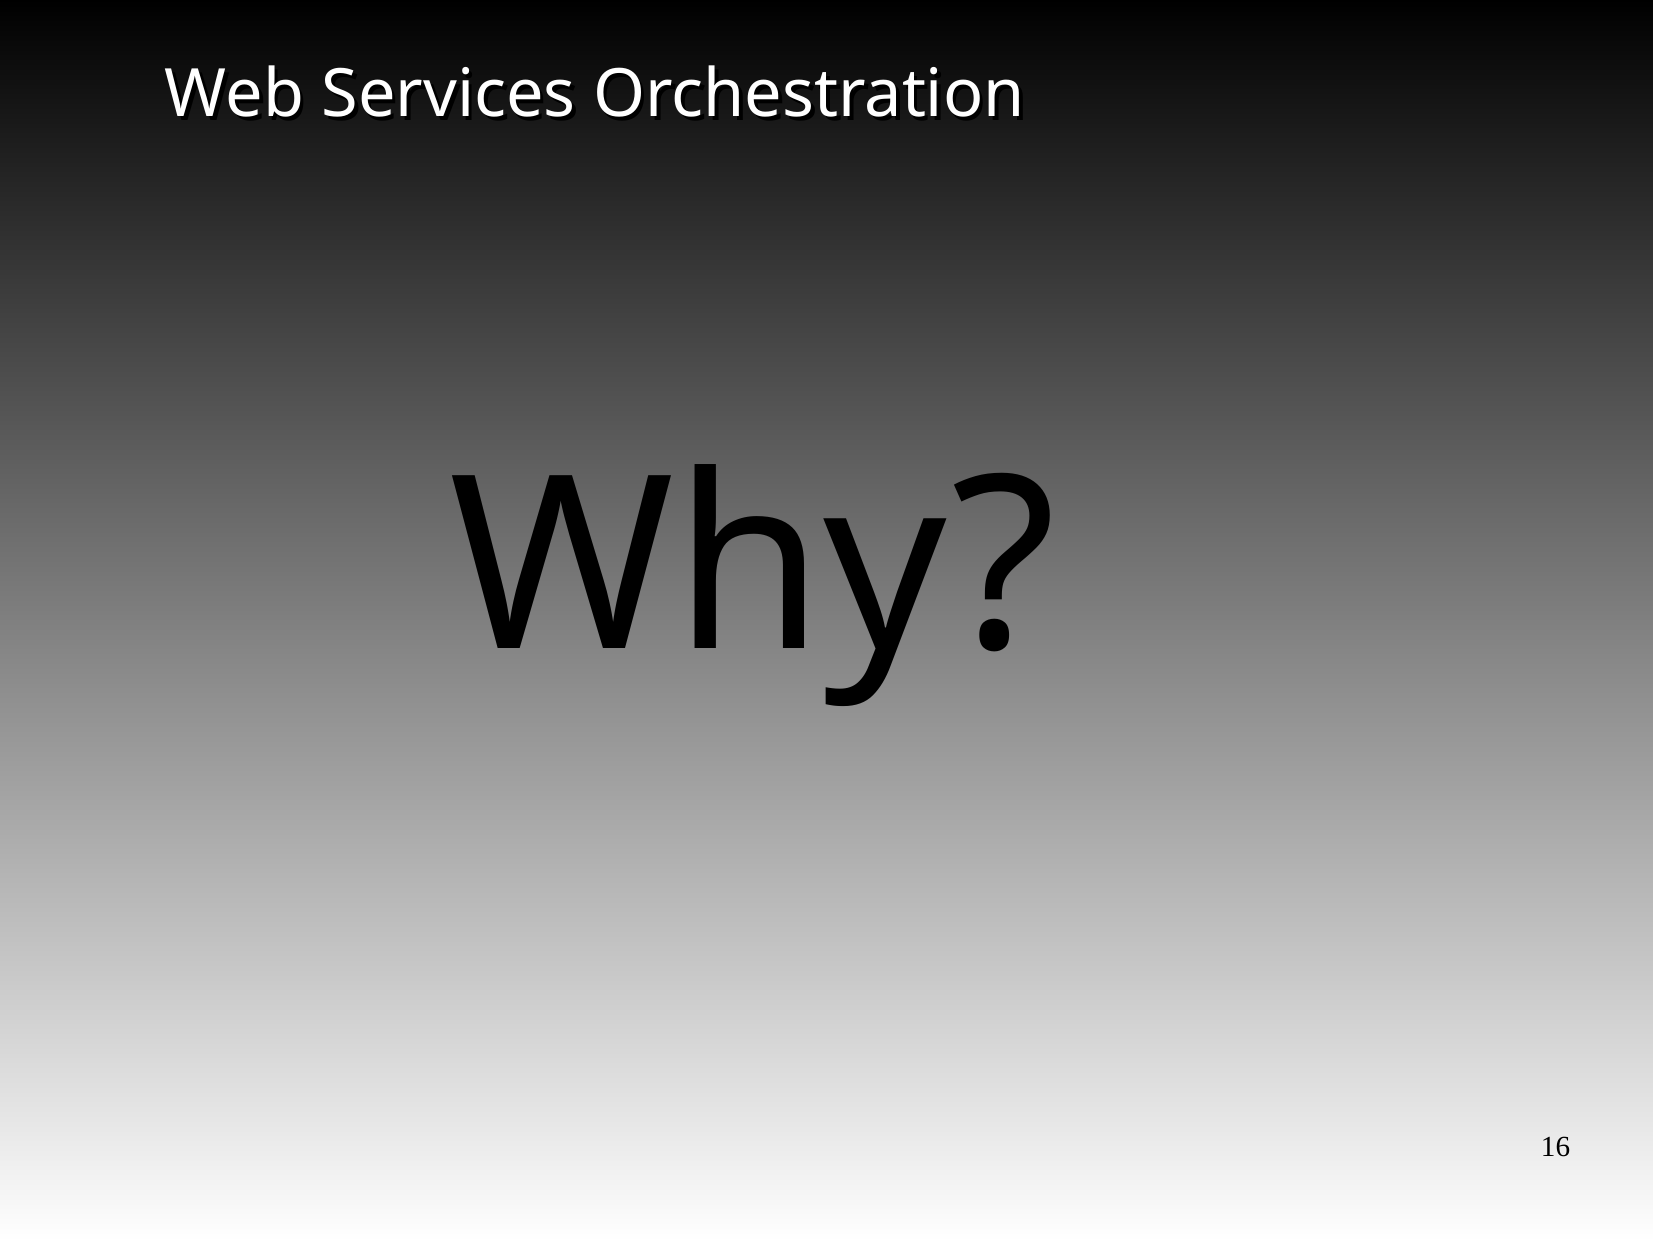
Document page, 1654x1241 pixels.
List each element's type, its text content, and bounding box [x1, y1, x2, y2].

text_box Web Services Orchestration [150, 37, 1167, 160]
text_box Why? [434, 382, 1088, 788]
